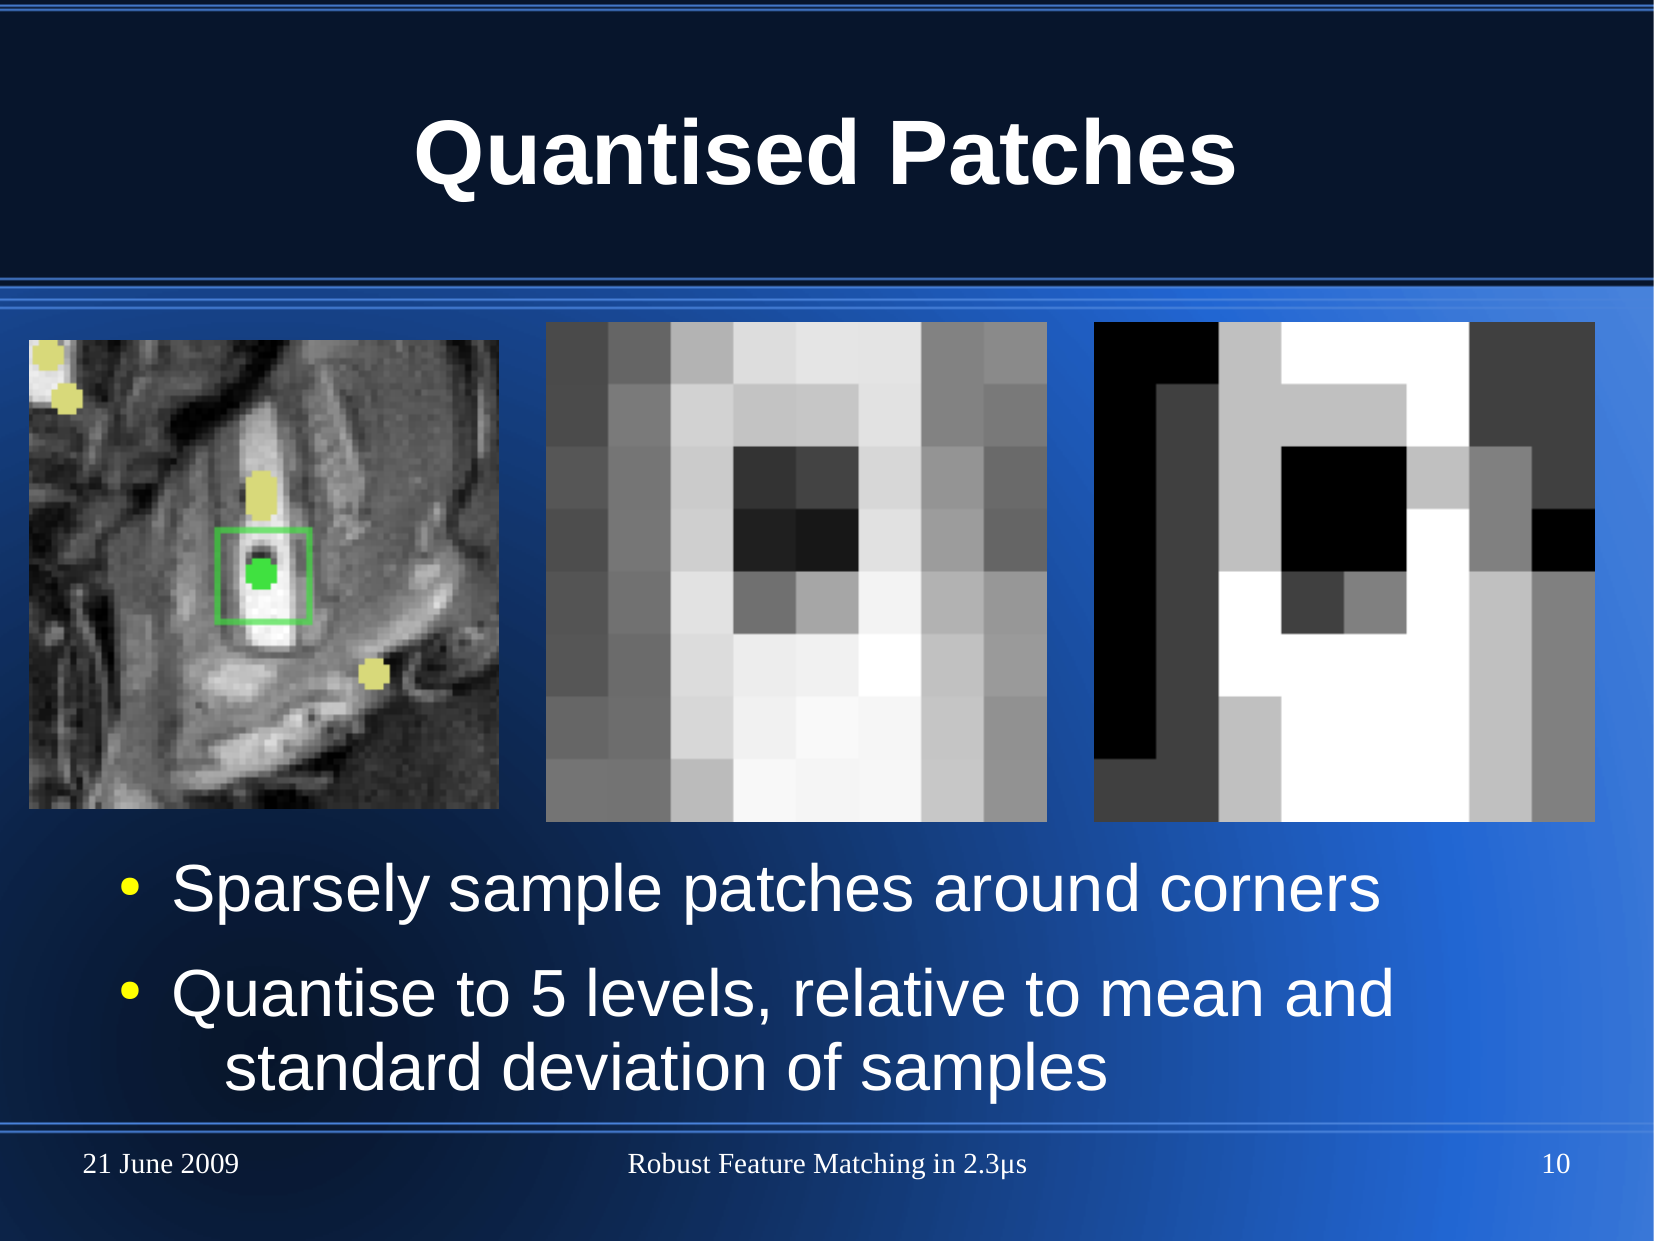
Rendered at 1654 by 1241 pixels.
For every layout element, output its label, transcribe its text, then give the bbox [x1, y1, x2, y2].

picture [0, 0, 1654, 1241]
list Sparsely sample patches around corners Quantise to 5 levels, relative to mean and standard deviation of samples [82, 851, 1571, 1111]
title Quantised Patches [82, 56, 1571, 250]
